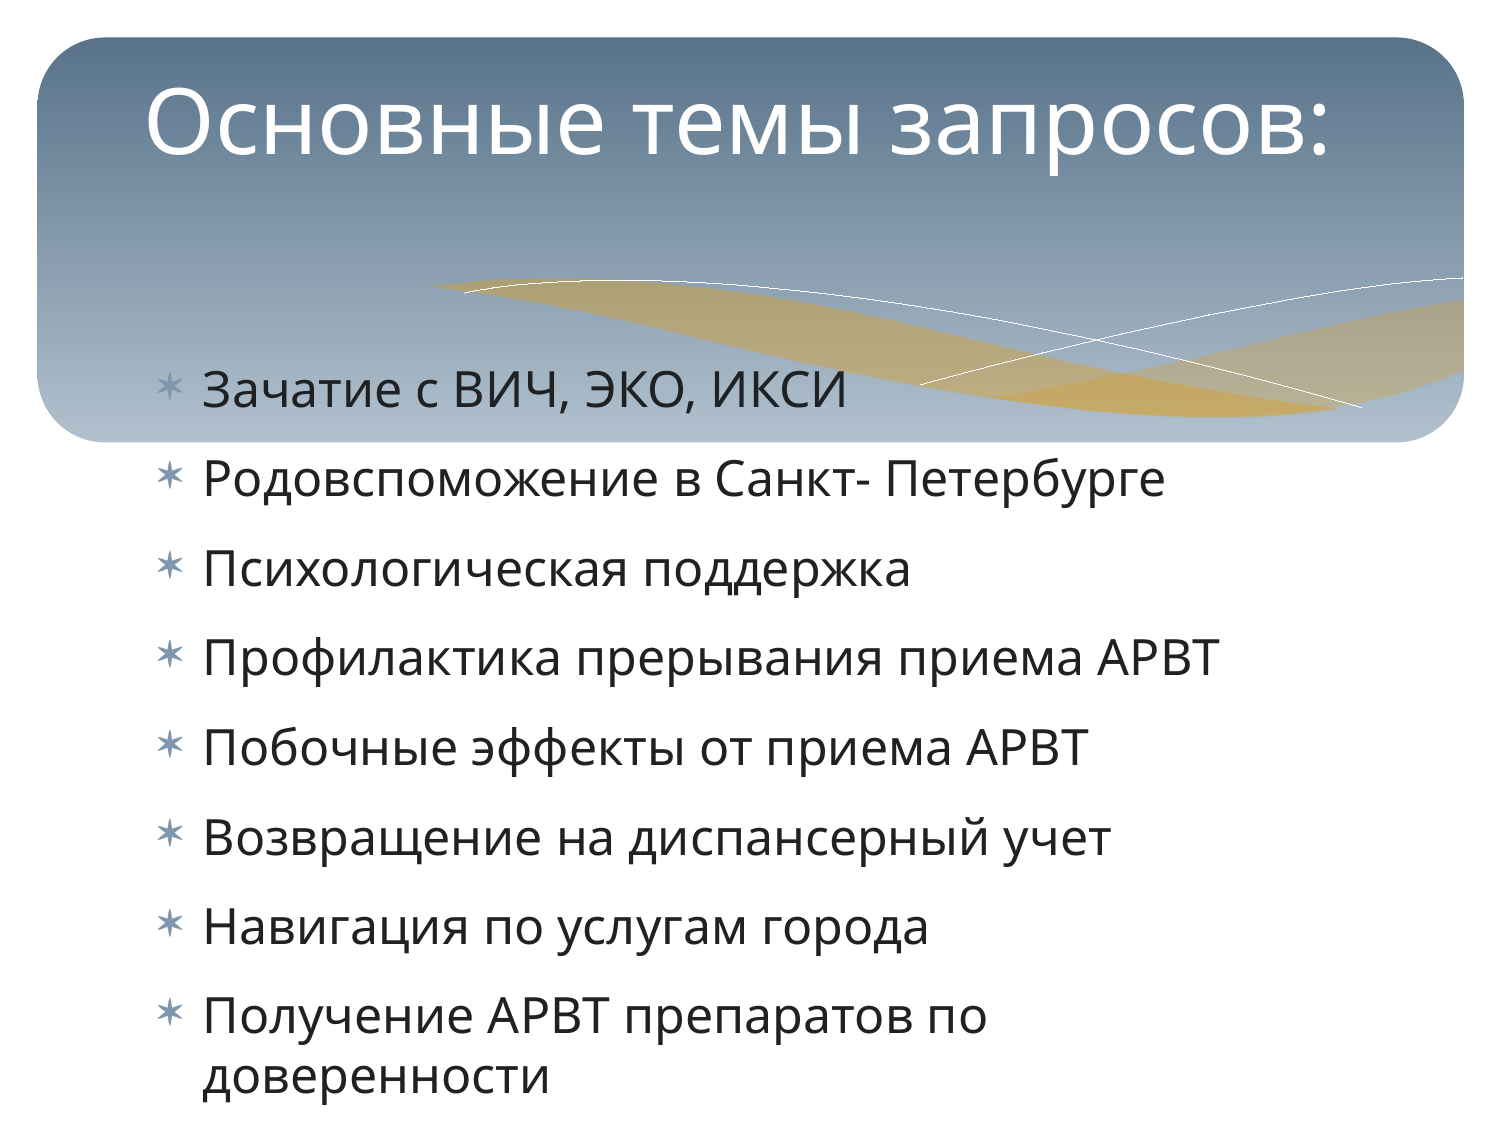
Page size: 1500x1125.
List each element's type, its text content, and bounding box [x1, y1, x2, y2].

list Зачатие с ВИЧ, ЭКО, ИКСИ Родовспоможение в Санкт- Петербурге Психологическая поддержка Профилактика прерывания приема АРВТ Побочные эффекты от приема АРВТ Возвращение на диспансерный учет Навигация по услугам города Получение АРВТ препаратов по доверенности Транспортировка в центр СПИД [143, 349, 1359, 1005]
title Основные темы запросов: [75, 55, 1425, 261]
